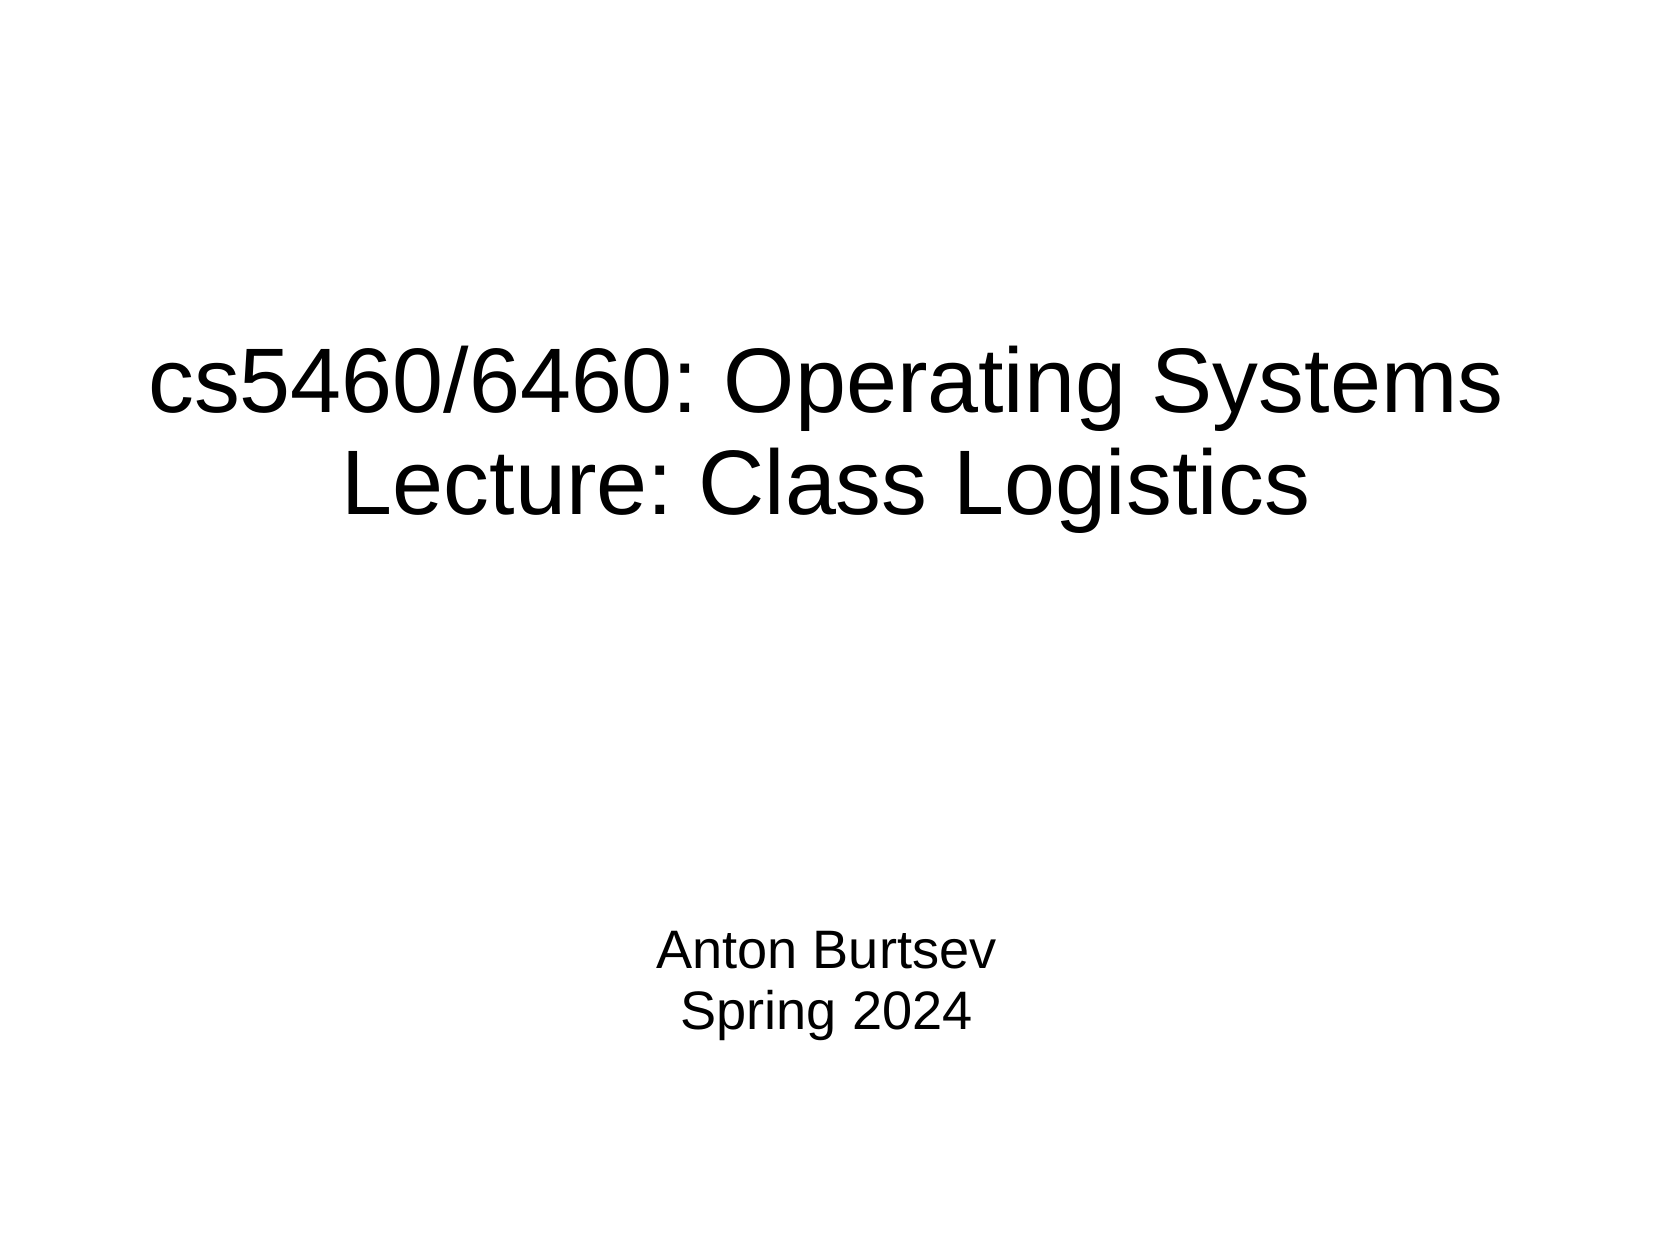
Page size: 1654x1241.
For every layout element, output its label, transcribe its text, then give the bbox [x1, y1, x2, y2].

title cs5460/6460: Operating Systems Lecture: Class Logistics [82, 113, 1571, 637]
subtitle Anton Burtsev Spring 2024 [82, 637, 1571, 1109]
